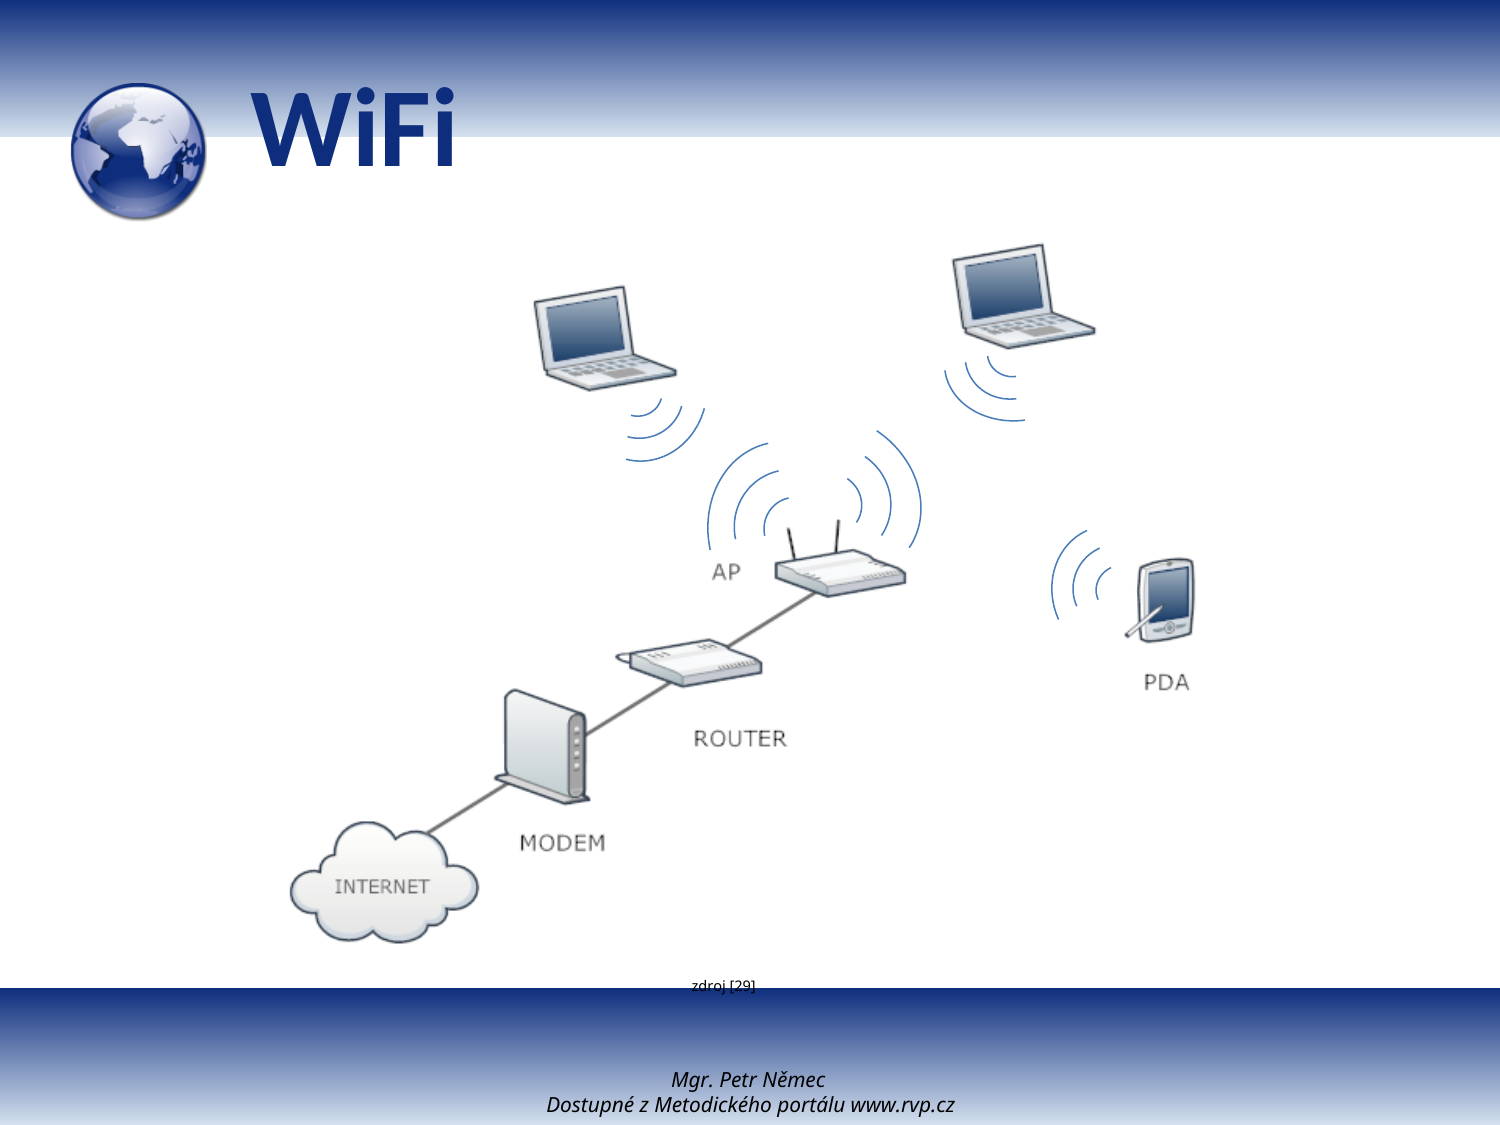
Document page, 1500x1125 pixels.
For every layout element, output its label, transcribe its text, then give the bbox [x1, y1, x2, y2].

title WiFi [235, 45, 1426, 233]
picture [69, 83, 207, 222]
picture [230, 171, 1258, 971]
text_box zdroj [29] [676, 971, 775, 1002]
